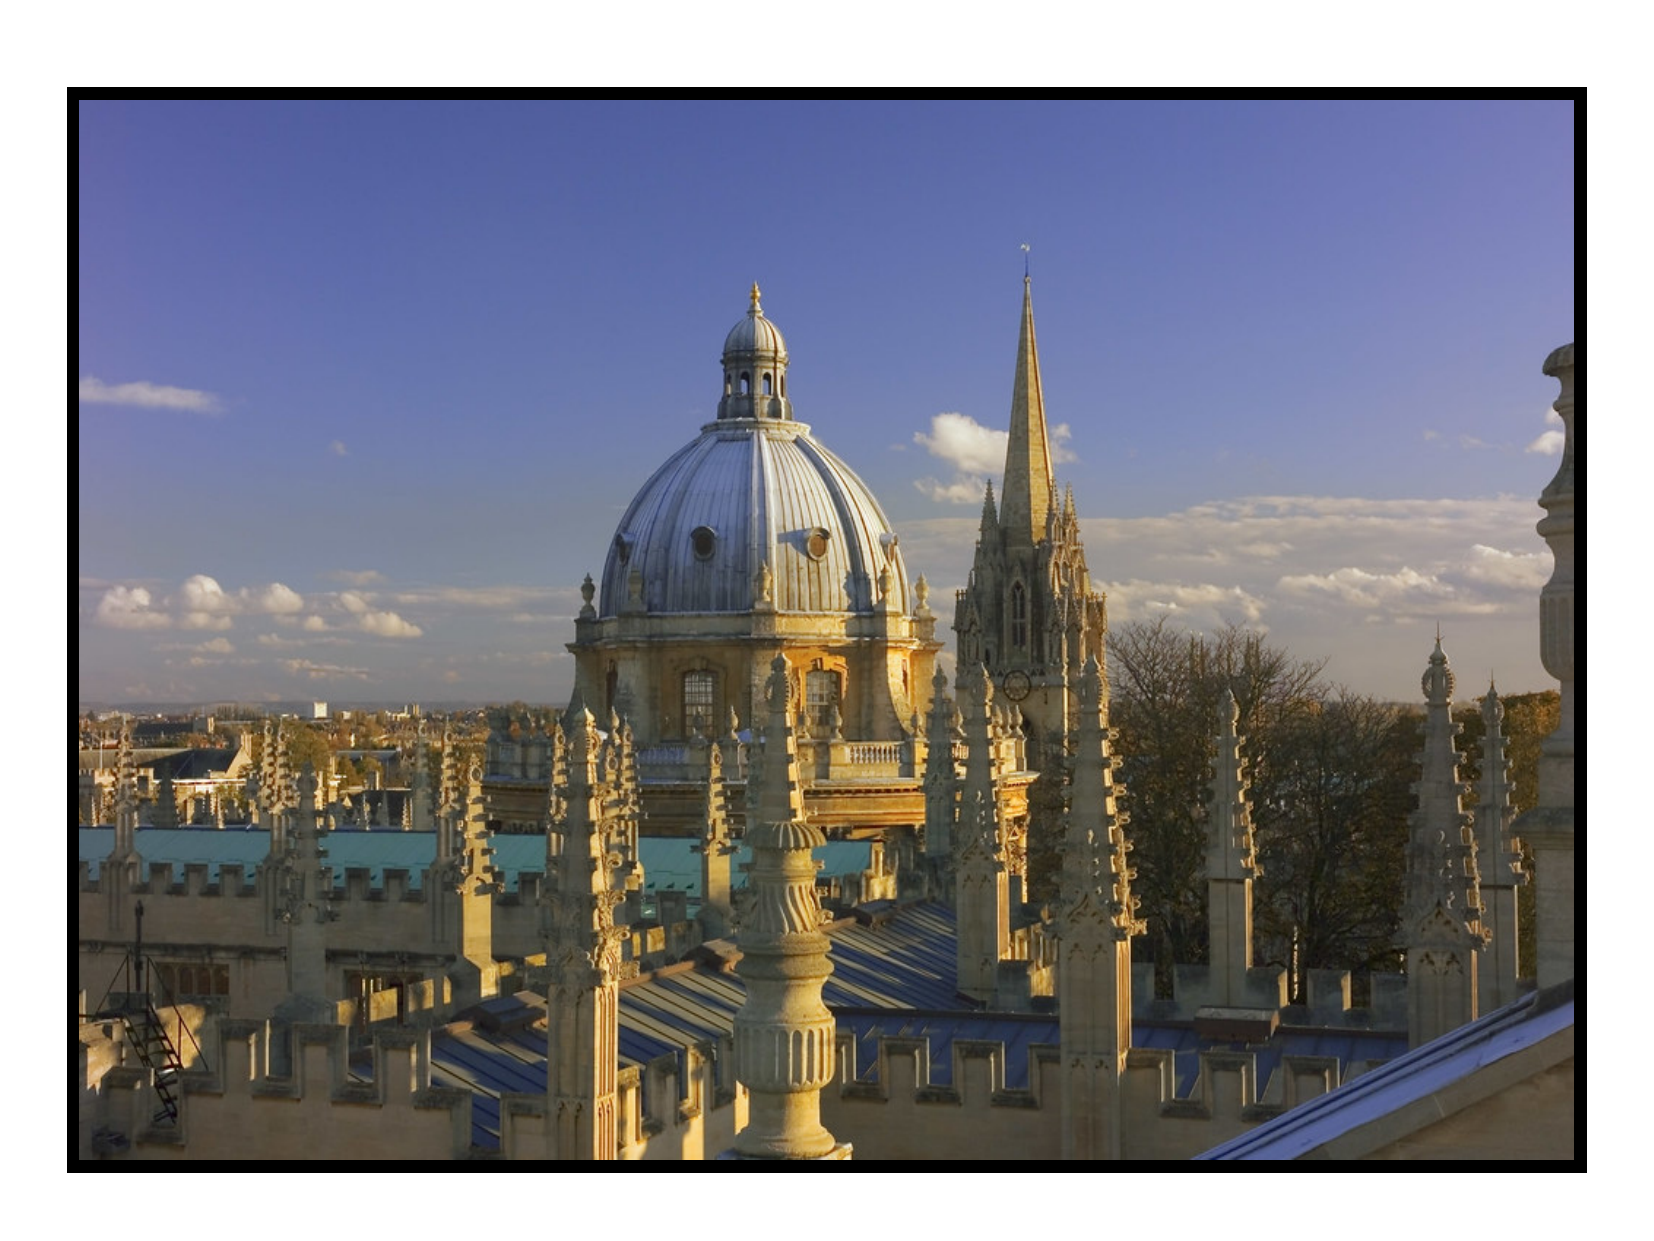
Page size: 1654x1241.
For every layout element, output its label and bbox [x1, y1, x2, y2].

picture [79, 99, 1575, 1161]
